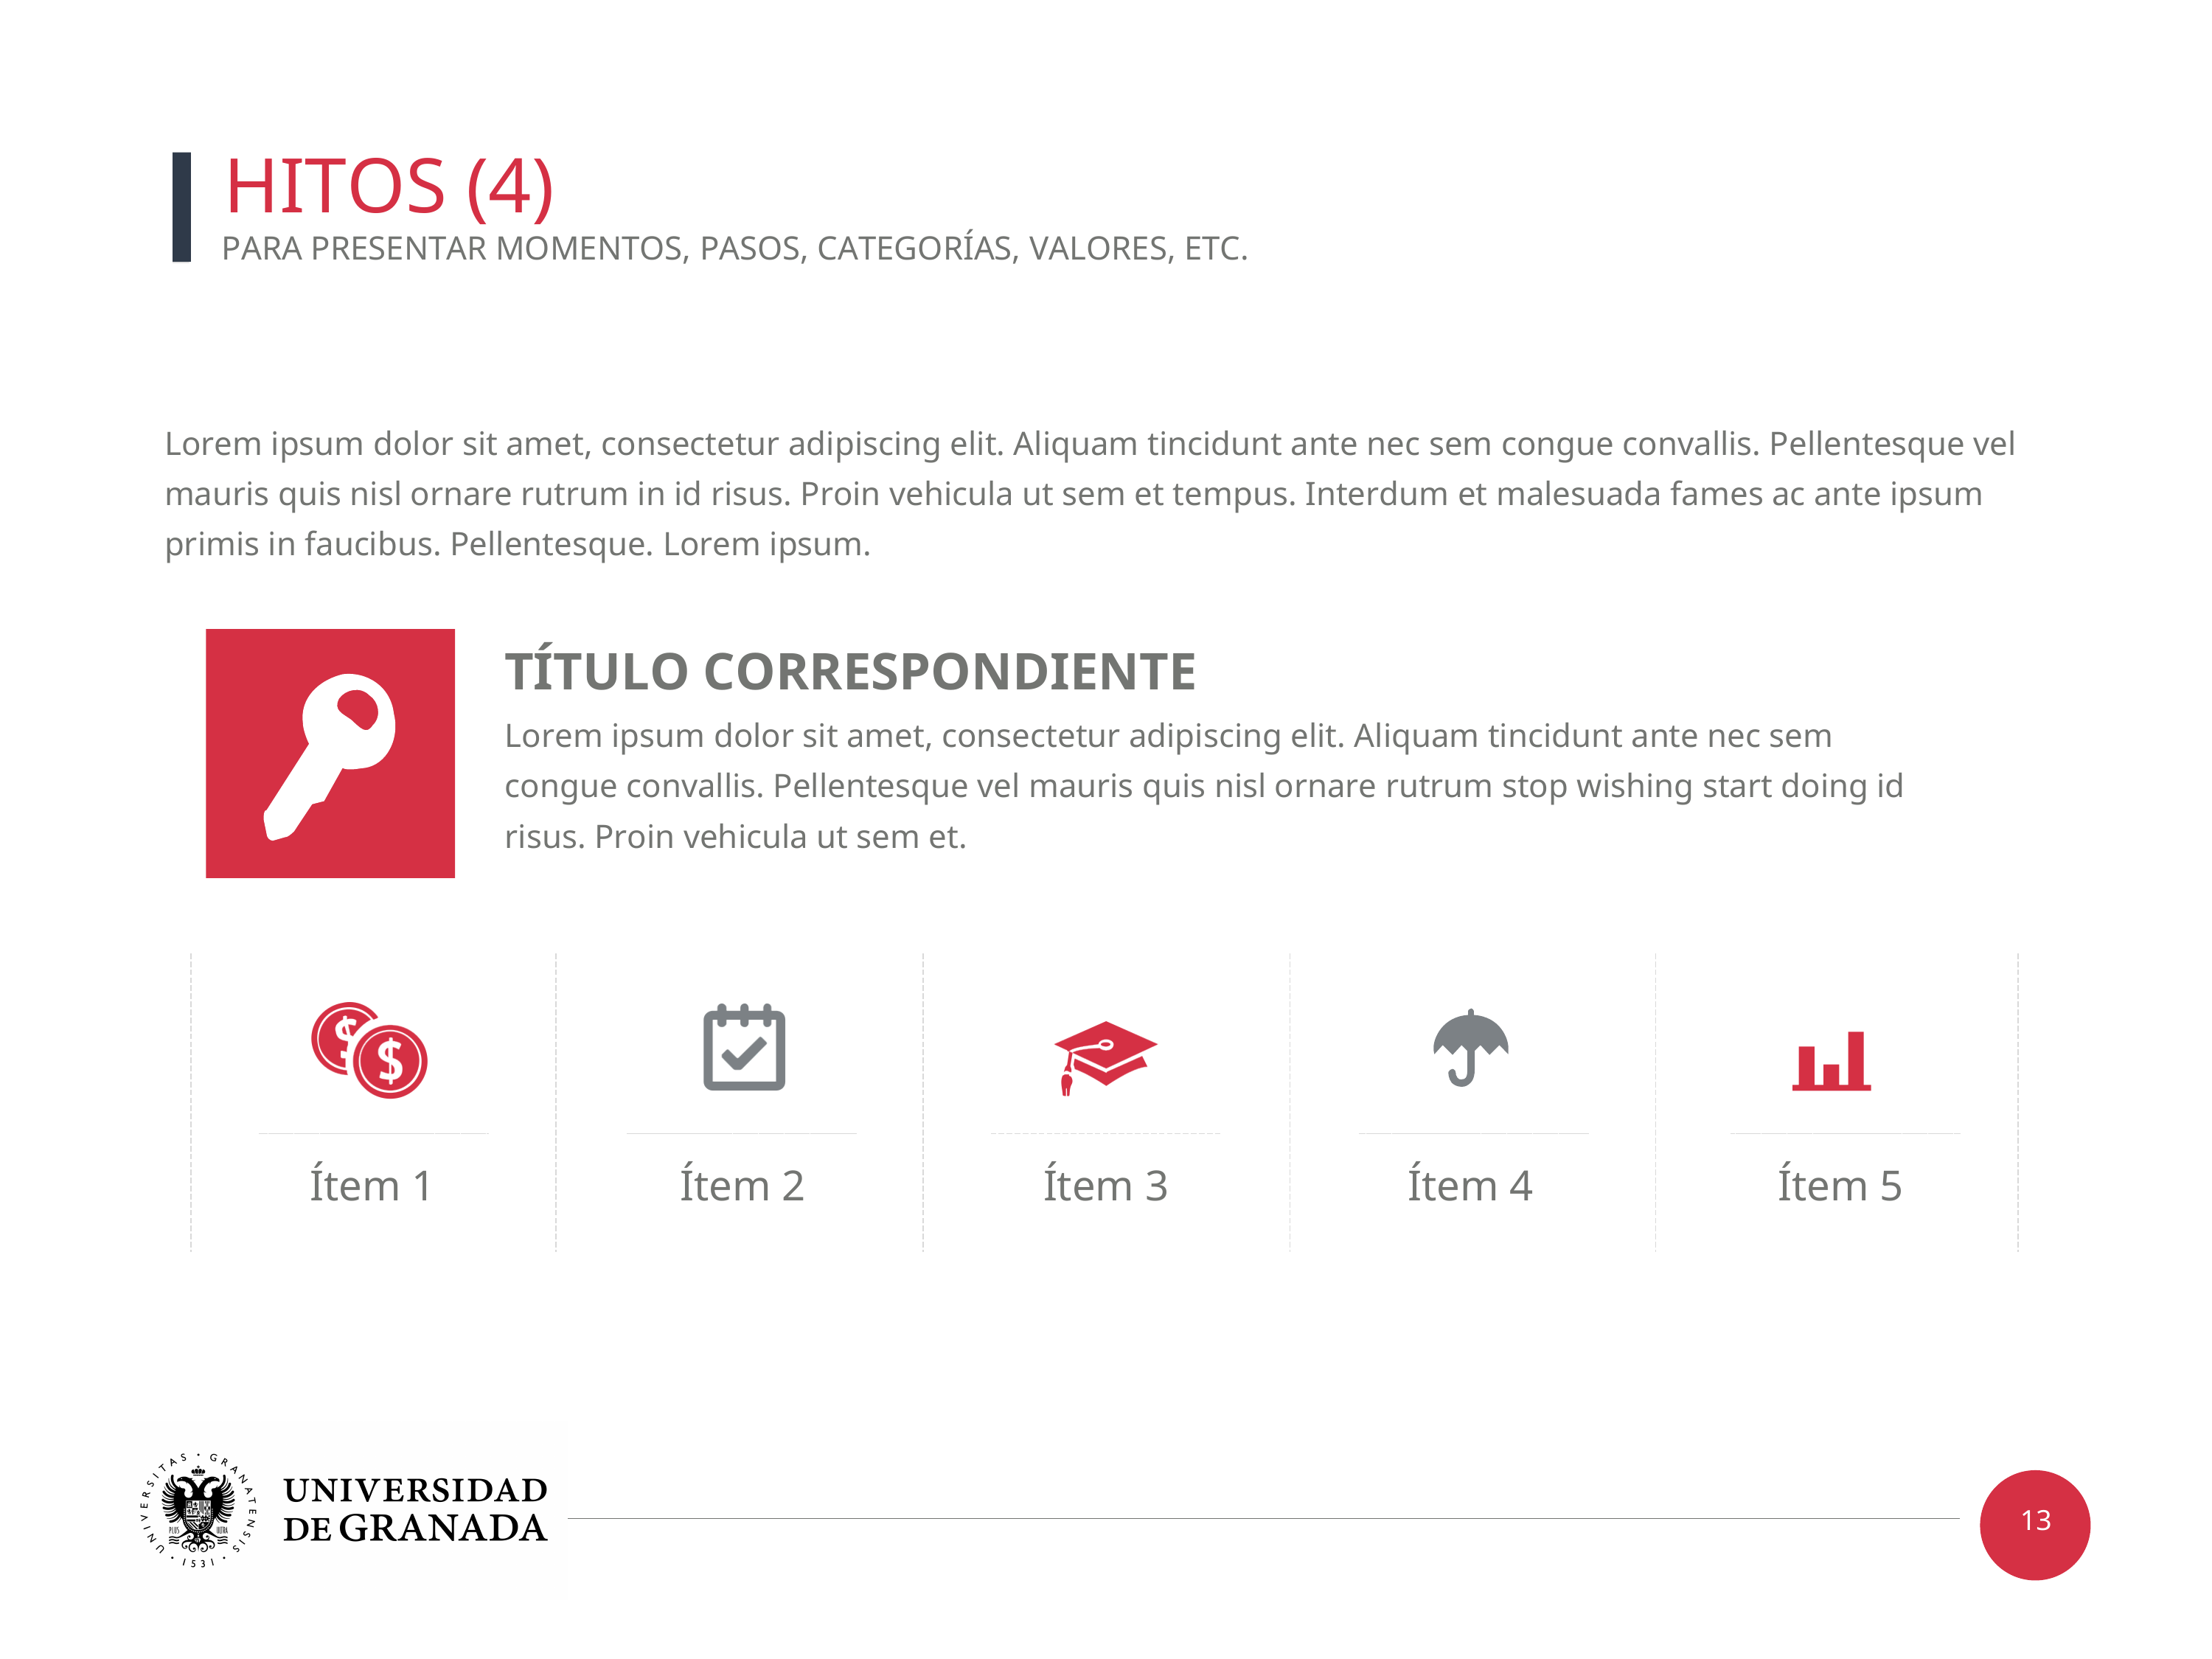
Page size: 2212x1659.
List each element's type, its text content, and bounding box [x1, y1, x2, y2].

text_box Ítem 1 [293, 1151, 453, 1218]
text_box Ítem 3 [1026, 1151, 1186, 1218]
picture [120, 1421, 568, 1600]
text_box Lorem ipsum dolor sit amet, consectetur adipiscing elit. Aliquam tincidunt ante nec sem congue convallis. Pellentesque vel mauris quis nisl ornare rutrum stop wishing start doing id risus. Proin vehicula ut sem et. [496, 699, 1930, 859]
picture [310, 1001, 428, 1099]
picture [1053, 1020, 1159, 1098]
text_box Ítem 5 [1761, 1151, 1921, 1218]
picture [703, 1003, 786, 1091]
text_box [1792, 1032, 1871, 1091]
text_box HITOS (4) [212, 131, 2063, 234]
text_box Lorem ipsum dolor sit amet, consectetur adipiscing elit. Aliquam tincidunt ante nec sem congue convallis. Pellentesque vel mauris quis nisl ornare rutrum in id risus. Proin vehicula ut sem et tempus. Interdum et malesuada fames ac ante ipsum primis in faucibus. Pellentesque. Lorem ipsum. [156, 407, 2063, 567]
text_box [1433, 1008, 1509, 1087]
text_box [173, 152, 191, 262]
text_box PARA PRESENTAR MOMENTOS, PASOS, CATEGORÍAS, VALORES, ETC. [210, 222, 2061, 273]
text_box Ítem 4 [1391, 1151, 1551, 1218]
text_box Ítem 2 [664, 1151, 823, 1218]
text_box TÍTULO CORRESPONDIENTE [487, 630, 1215, 709]
text_box [206, 629, 456, 878]
